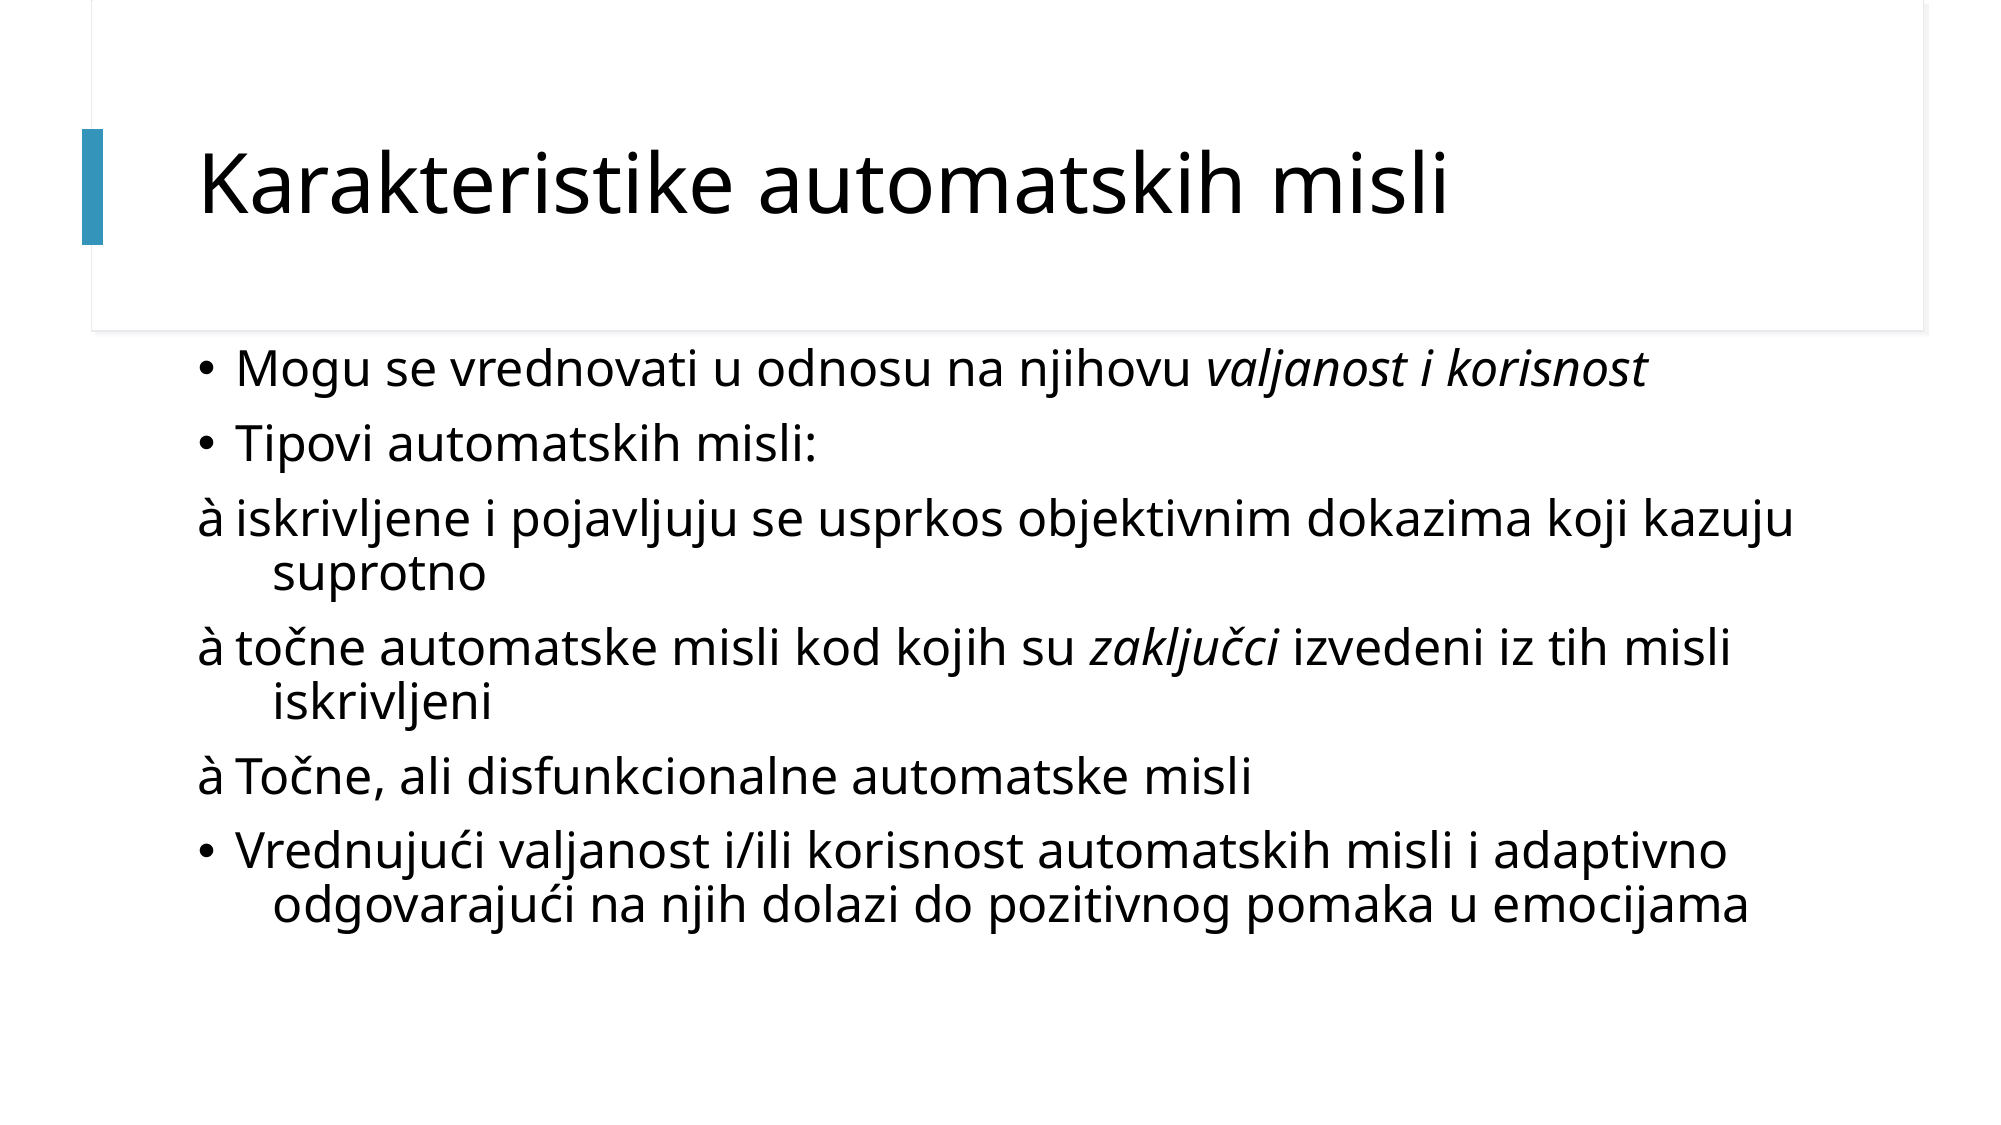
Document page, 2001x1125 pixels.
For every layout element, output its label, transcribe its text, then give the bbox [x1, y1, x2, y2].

title Karakteristike automatskih misli [183, 90, 1852, 284]
list Mogu se vrednovati u odnosu na njihovu valjanost i korisnost Tipovi automatskih misli: iskrivljene i pojavljuju se usprkos objektivnim dokazima koji kazuju suprotno točne automatske misli kod kojih su zaključci izvedeni iz tih misli iskrivljeni Točne, ali disfunkcionalne automatske misli Vrednujući valjanost i/ili korisnost automatskih misli i adaptivno odgovarajući na njih dolazi do pozitivnog pomaka u emocijama [183, 336, 1872, 943]
